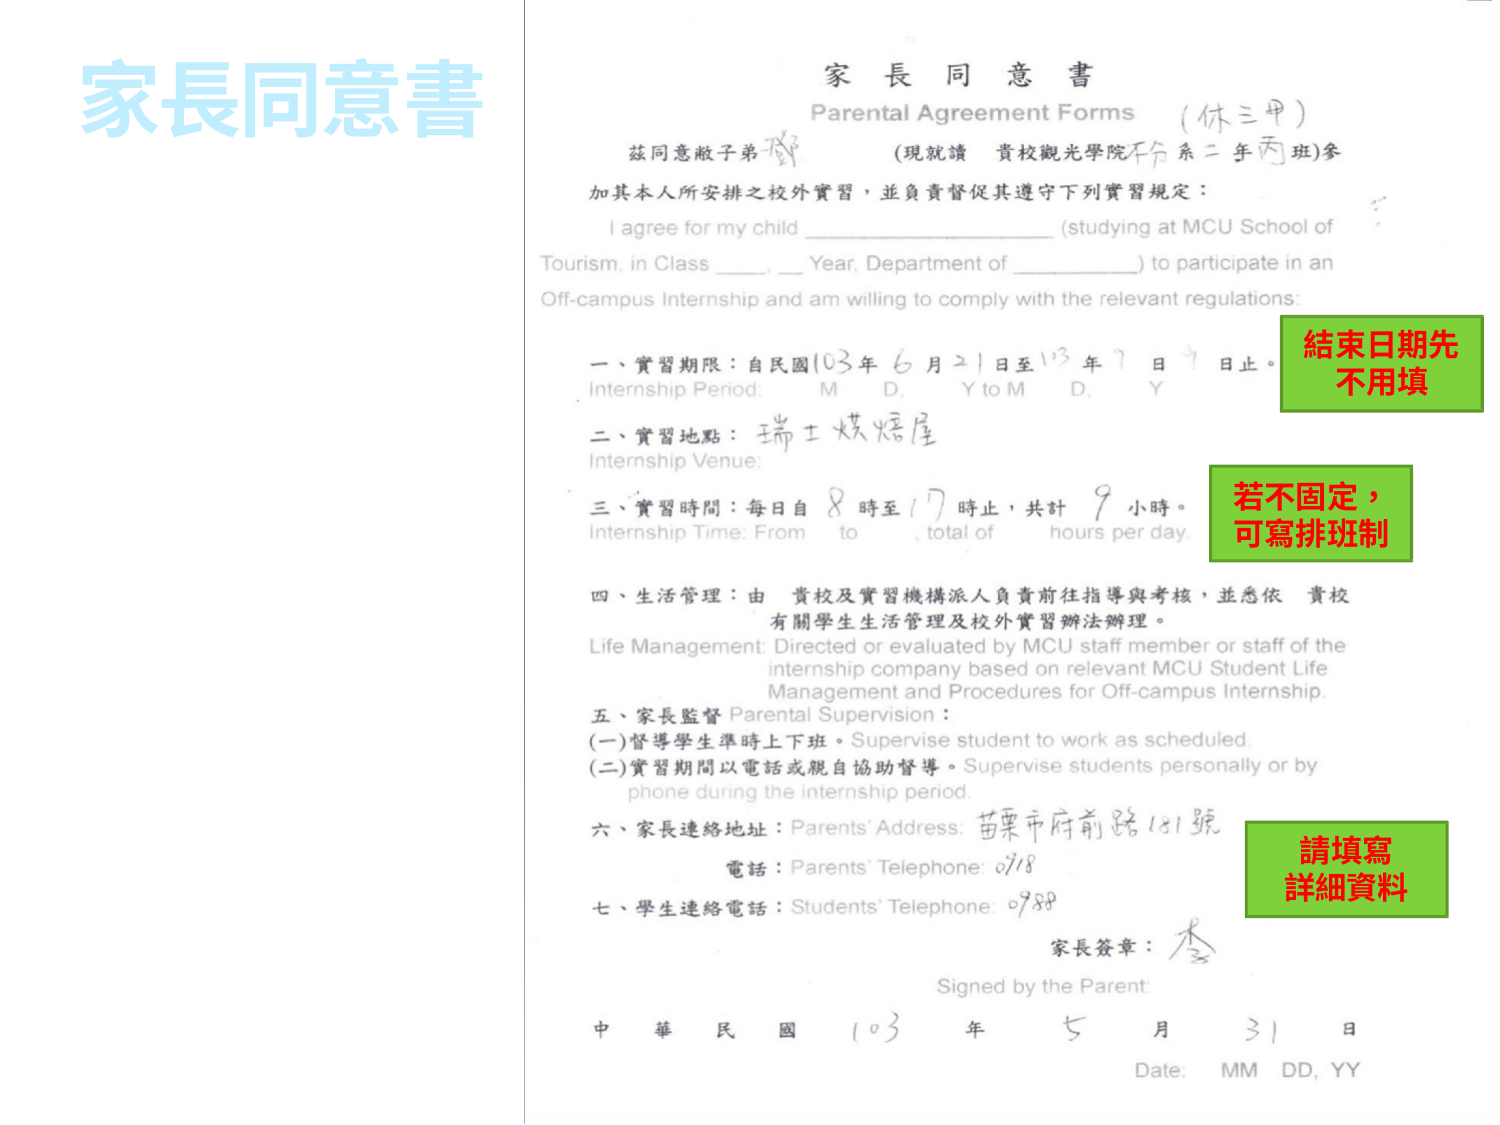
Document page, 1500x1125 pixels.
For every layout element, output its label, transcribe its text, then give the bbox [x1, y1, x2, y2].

text_box [524, 0, 1500, 1124]
title 家⻑同意書 [89, 81, 503, 186]
text_box 結束日期先 不用填 若不固定， 可寫排班制 [1210, 323, 1463, 553]
text_box 請填寫 詳細資料 [1246, 828, 1448, 909]
